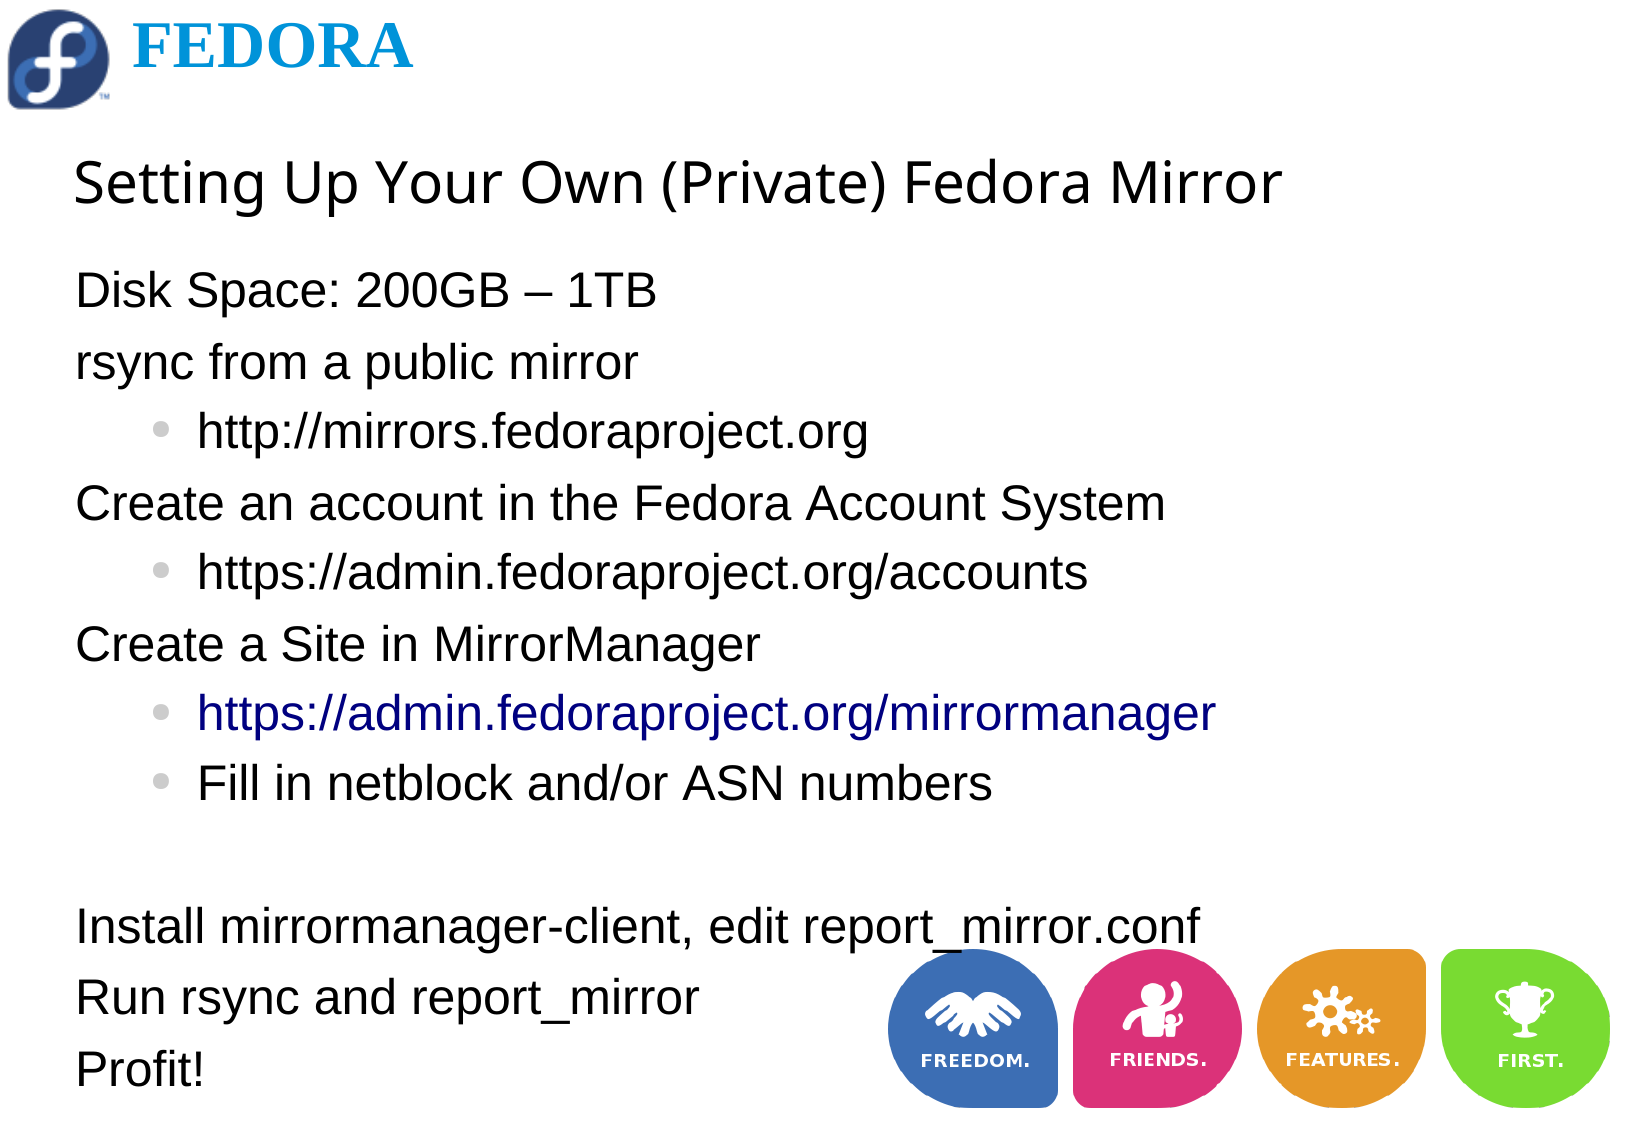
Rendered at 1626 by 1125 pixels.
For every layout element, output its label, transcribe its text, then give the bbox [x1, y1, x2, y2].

list Disk Space: 200GB – 1TB rsync from a public mirror http://mirrors.fedoraproject.org Create an account in the Fedora Account System https://admin.fedoraproject.org/accounts Create a Site in MirrorManager https://admin.fedoraproject.org/mirrormanager Fill in netblock and/or ASN numbers Install mirrormanager-client, edit report_mirror.conf Run rsync and report_mirror Profit! [75, 262, 1474, 1125]
picture [1474, 949, 1610, 1108]
picture [5, 5, 113, 113]
title Setting Up Your Own (Private) Fedora Mirror [73, 127, 1480, 235]
